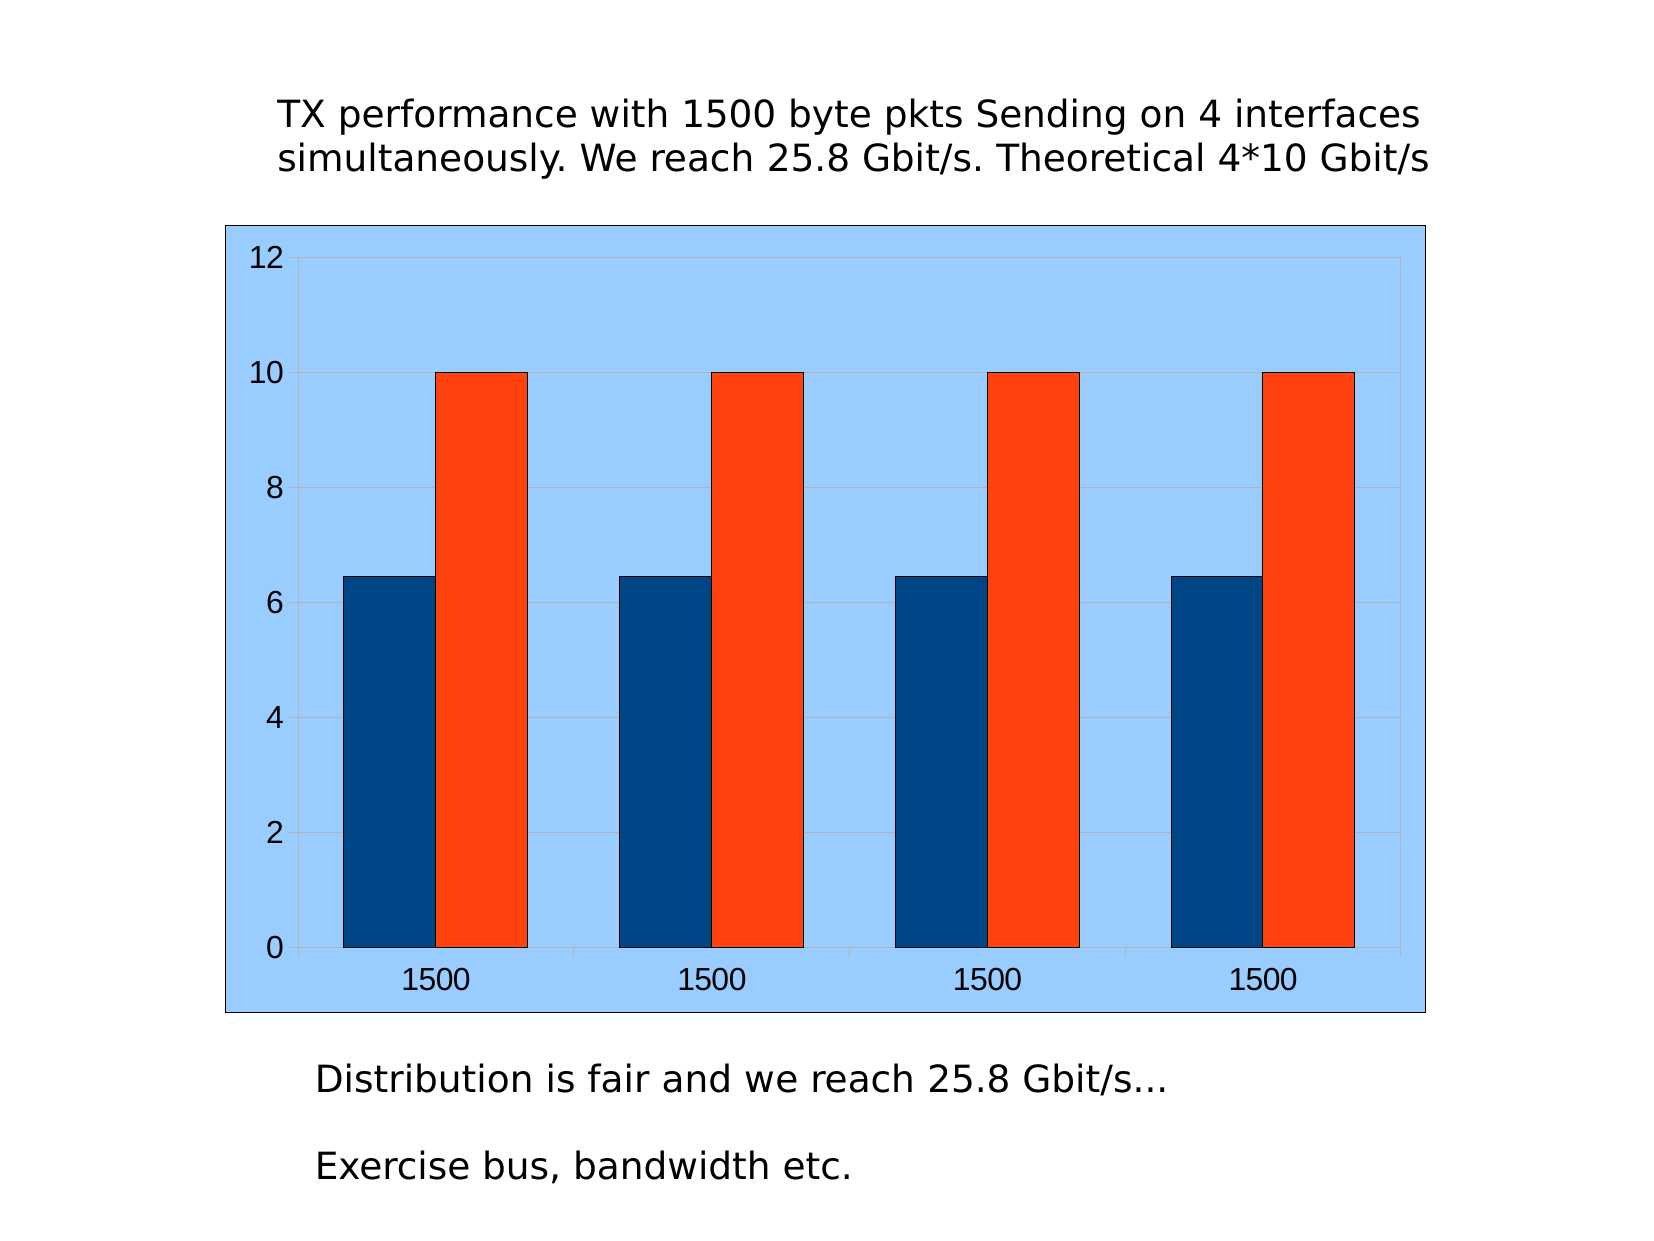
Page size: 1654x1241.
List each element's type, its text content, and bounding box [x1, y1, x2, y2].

text_box Distribution is fair and we reach 25.8 Gbit/s... Exercise bus, bandwidth etc. [300, 1050, 1184, 1196]
text_box TX performance with 1500 byte pkts Sending on 4 interfaces simultaneously. We reach 25.8 Gbit/s. Theoretical 4*10 Gbit/s [262, 85, 1449, 188]
chart [225, 225, 1426, 1013]
